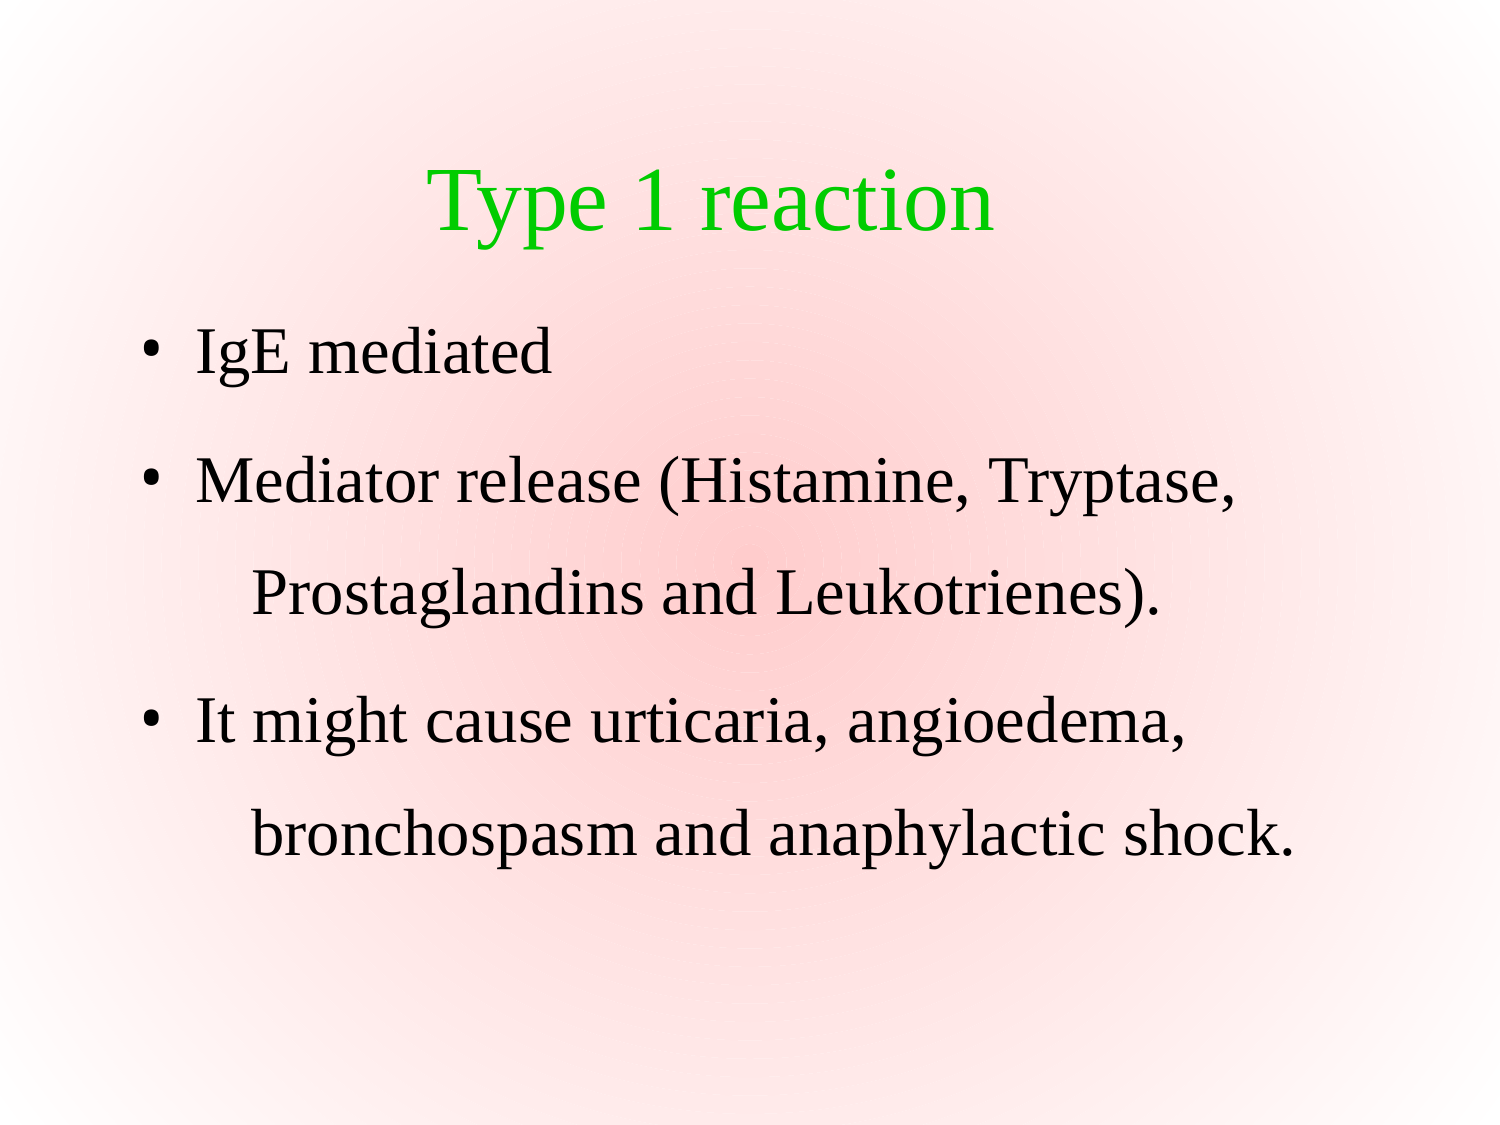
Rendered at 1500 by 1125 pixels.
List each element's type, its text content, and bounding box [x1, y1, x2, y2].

title Type 1 reaction [112, 99, 1388, 288]
list IgE mediated Mediator release (Histamine, Tryptase, Prostaglandins and Leukotrienes). It might cause urticaria, angioedema, bronchospasm and anaphylactic shock. [123, 267, 1400, 943]
